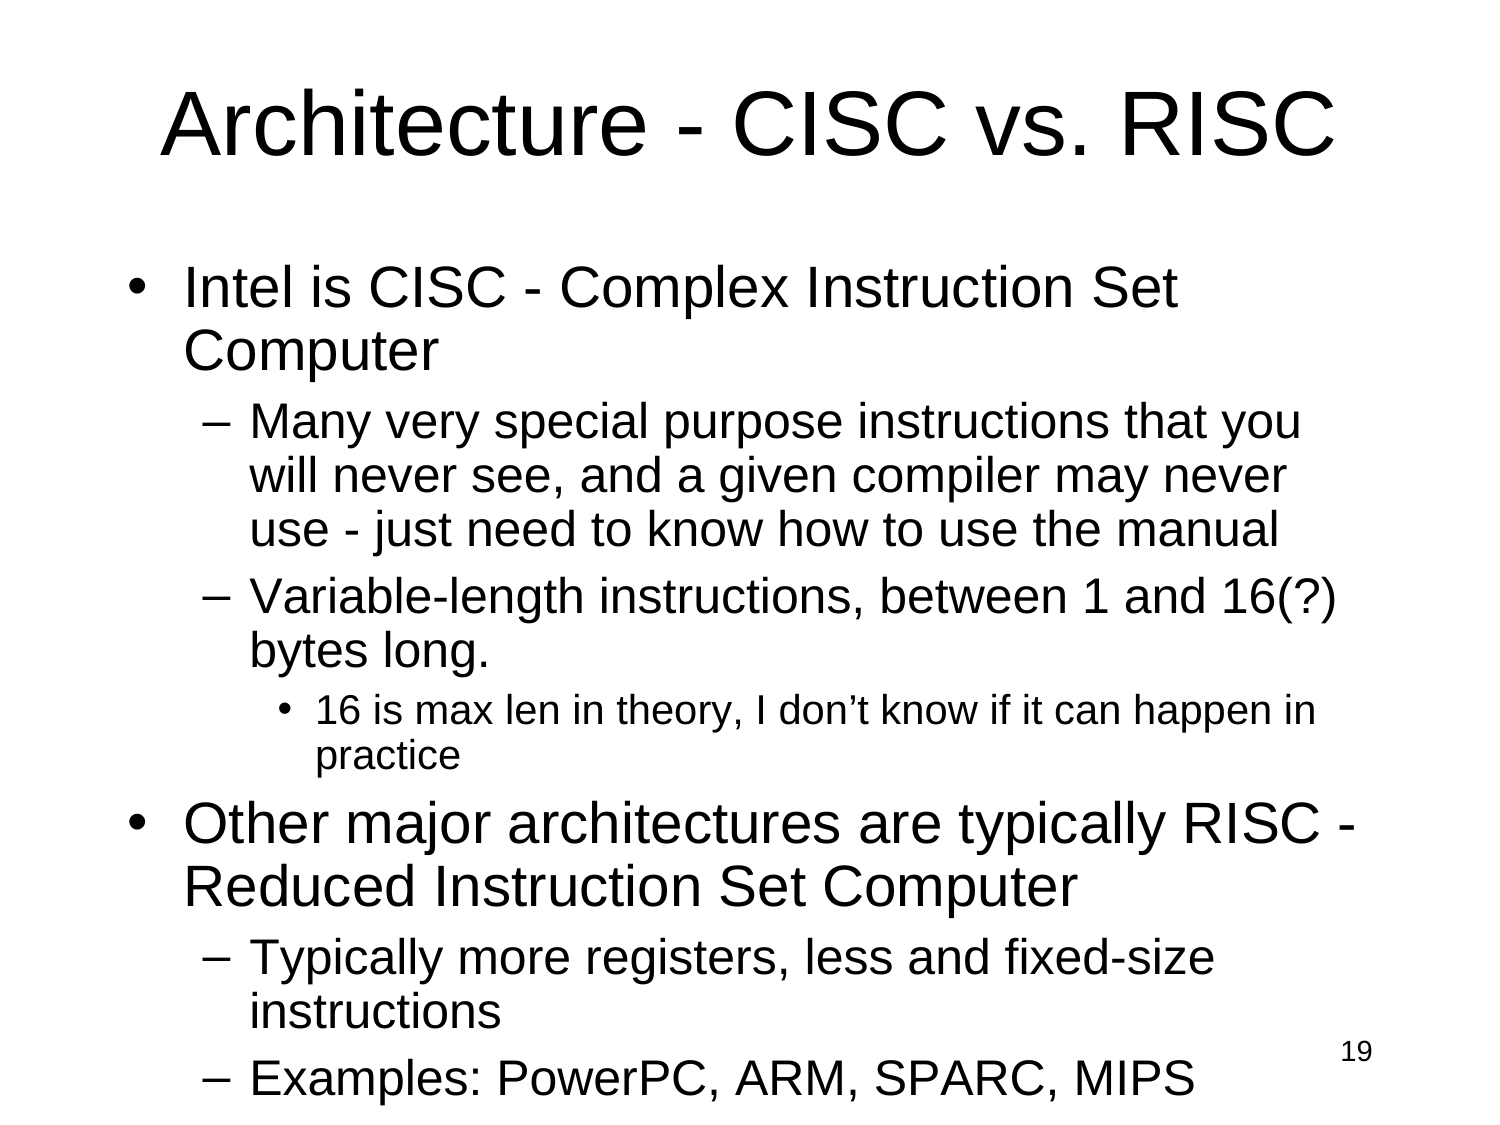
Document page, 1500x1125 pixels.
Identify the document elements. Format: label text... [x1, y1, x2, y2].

list Intel is CISC - Complex Instruction Set Computer Many very special purpose instructions that you will never see, and a given compiler may never use - just need to know how to use the manual Variable-length instructions, between 1 and 16(?) bytes long. 16 is max len in theory, I don’t know if it can happen in practice Other major architectures are typically RISC - Reduced Instruction Set Computer Typically more registers, less and fixed-size instructions Examples: PowerPC, ARM, SPARC, MIPS [112, 249, 1388, 1114]
title Architecture - CISC vs. RISC [112, 24, 1388, 213]
